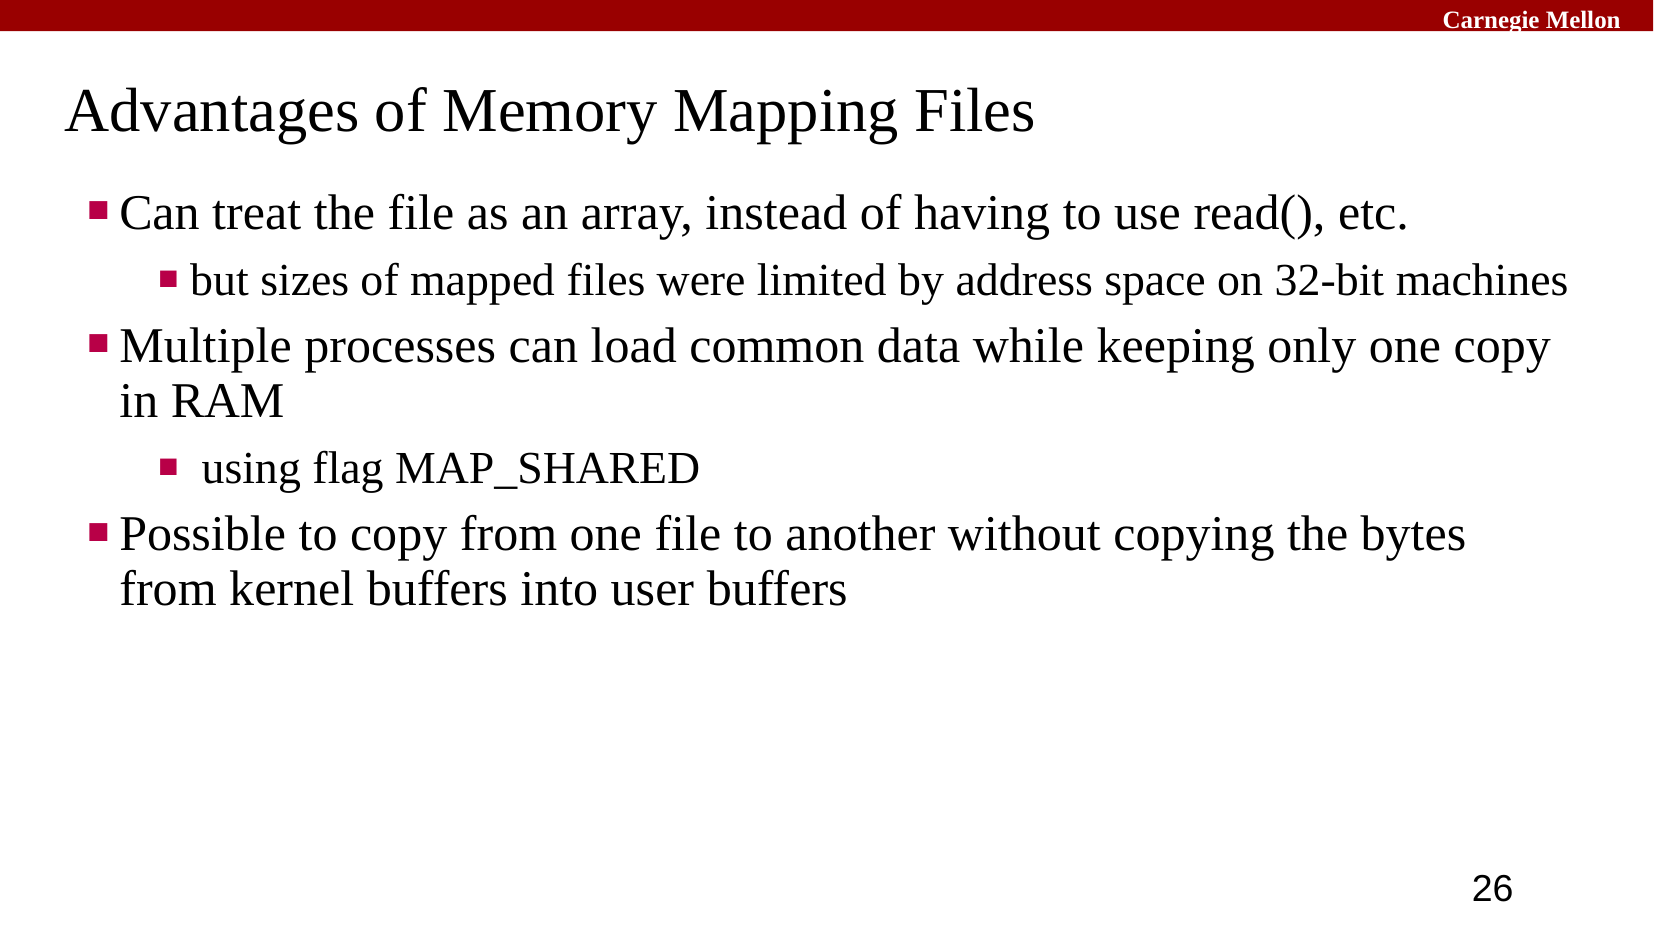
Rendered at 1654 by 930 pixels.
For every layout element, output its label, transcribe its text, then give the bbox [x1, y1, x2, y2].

list Can treat the file as an array, instead of having to use read(), etc. but sizes of mapped files were limited by address space on 32-bit machines Multiple processes can load common data while keeping only one copy in RAM using flag MAP_SHARED Possible to copy from one file to another without copying the bytes from kernel buffers into user buffers [71, 184, 1576, 859]
title Advantages of Memory Mapping Files [64, 58, 1576, 163]
